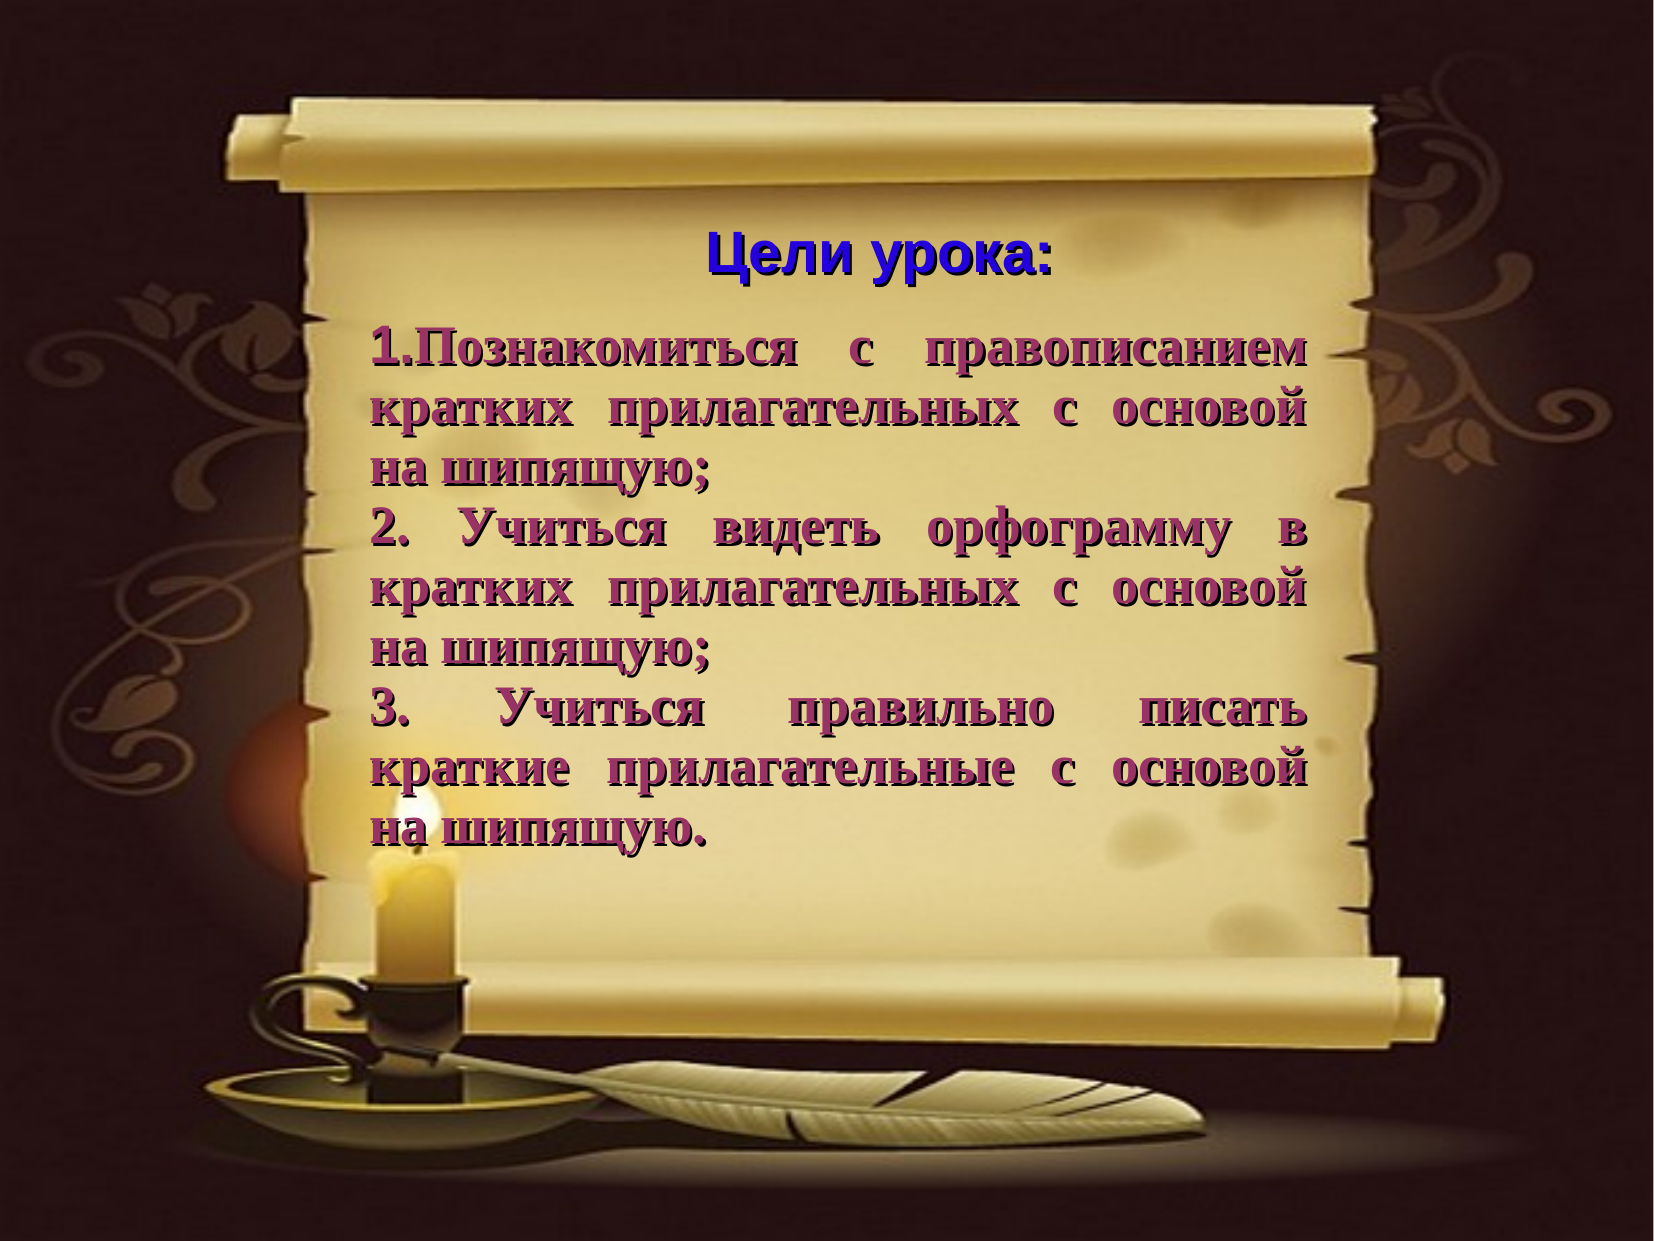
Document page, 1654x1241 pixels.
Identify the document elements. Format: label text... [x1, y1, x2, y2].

picture [0, 0, 1654, 1241]
text_box Цели урока: [566, 212, 1193, 294]
text_box 1.Познакомиться с правописанием кратких прилагательных с основой на шипящую; 2. Учиться видеть орфограмму в кратких прилагательных с основой на шипящую; 3. Учиться правильно писать краткие прилагательные с основой на шипящую. [354, 307, 1323, 875]
